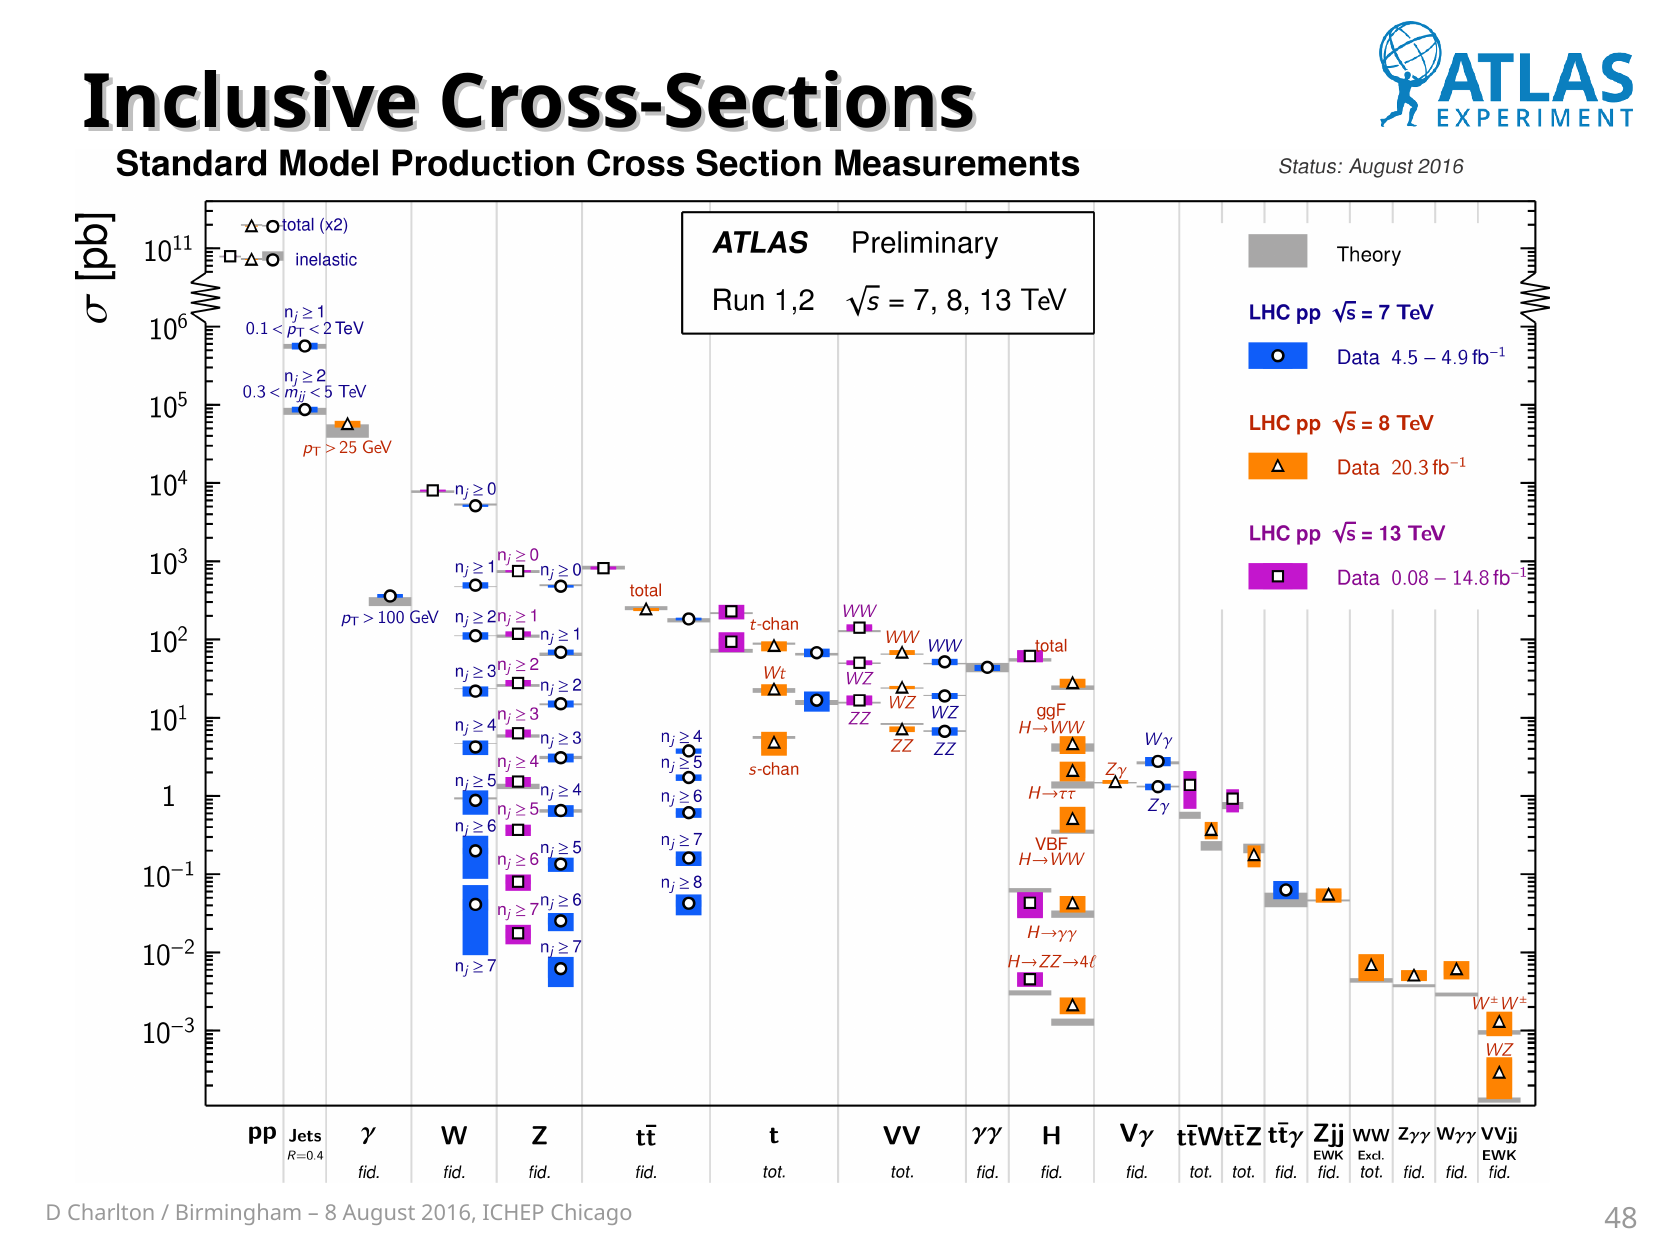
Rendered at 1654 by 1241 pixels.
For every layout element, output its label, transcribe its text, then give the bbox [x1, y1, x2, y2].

title Inclusive Cross-Sections [82, 49, 1331, 148]
picture [75, 149, 1550, 1184]
picture [1379, 21, 1633, 127]
